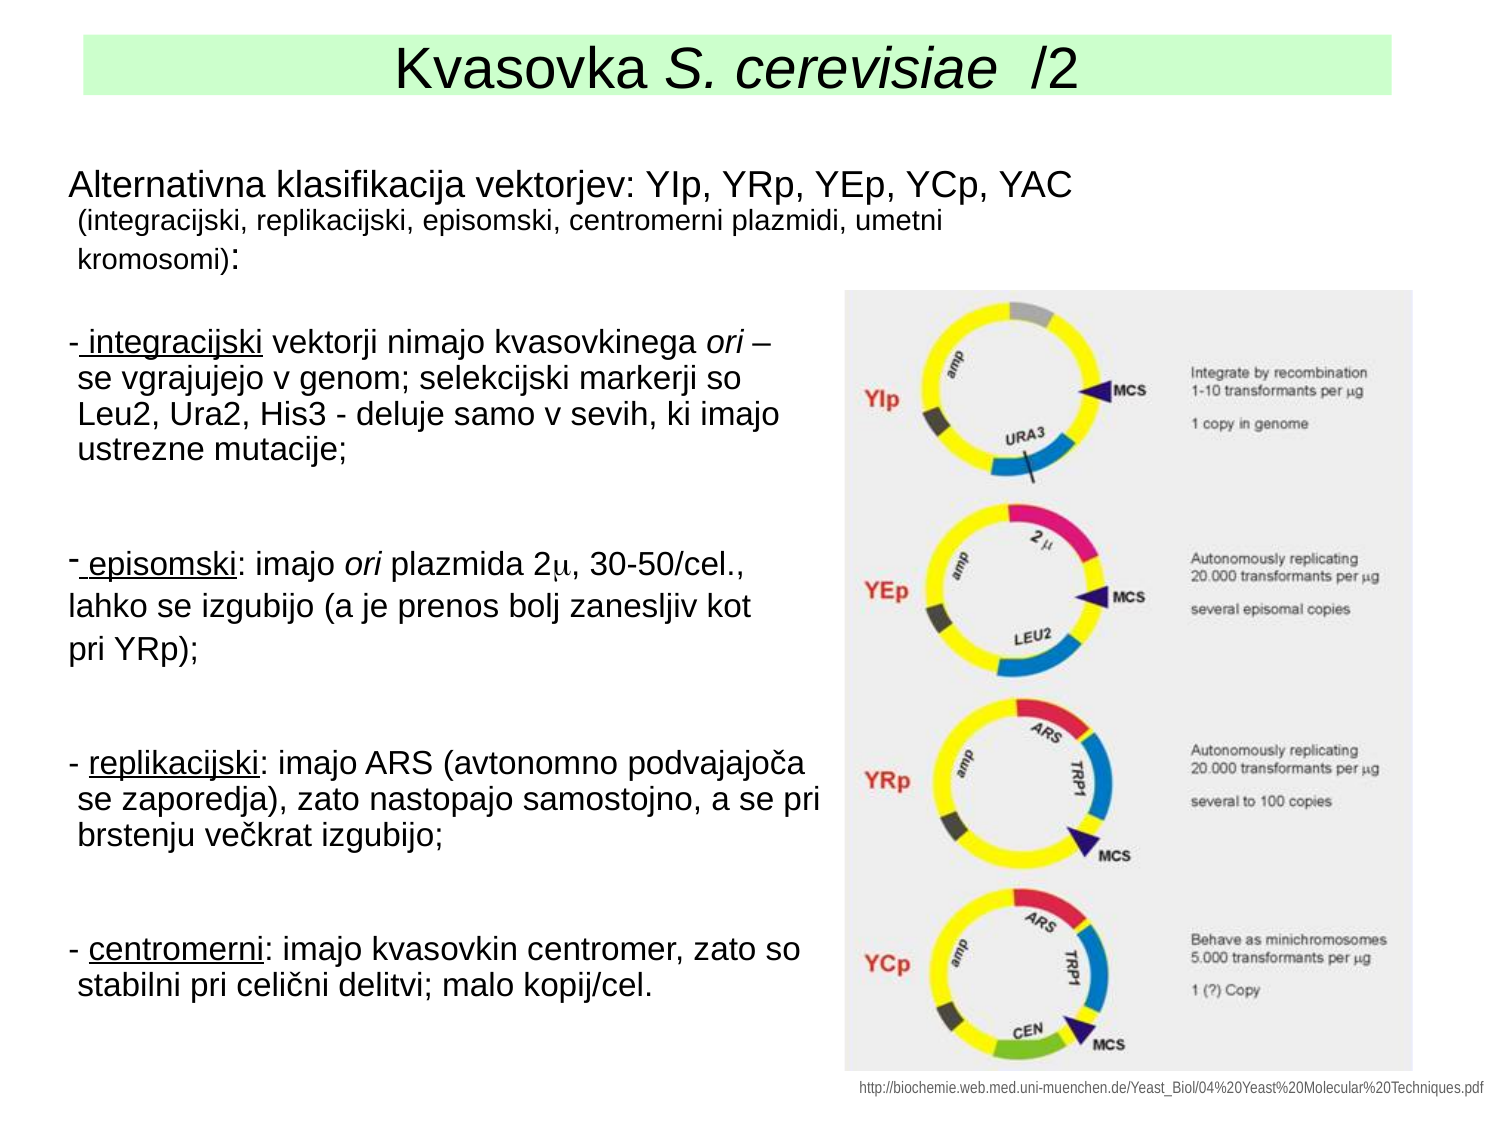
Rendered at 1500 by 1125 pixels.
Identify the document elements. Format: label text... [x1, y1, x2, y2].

title Kvasovka S. cerevisiae /2 [83, 34, 1392, 96]
list Alternativna klasifikacija vektorjev: YIp, YRp, YEp, YCp, YAC (integracijski, replikacijski, episomski, centromerni plazmidi, umetni kromosomi): - integracijski vektorji nimajo kvasovkinega ori – se vgrajujejo v genom; selekcijski markerji so Leu2, Ura2, His3 - deluje samo v sevih, ki imajo ustrezne mutacije; episomski: imajo ori plazmida 2m, 30-50/cel., lahko se izgubijo (a je prenos bolj zanesljiv kot pri YRp); - replikacijski: imajo ARS (avtonomno podvajajoča se zaporedja), zato nastopajo samostojno, a se pri brstenju večkrat izgubijo; - centromerni: imajo kvasovkin centromer, zato so stabilni pri celični delitvi; malo kopij/cel. [53, 129, 1128, 1035]
picture [844, 290, 1413, 1069]
text_box http://biochemie.web.med.uni-muenchen.de/Yeast_Biol/04%20Yeast%20Molecular%20Techniques.pdf [844, 1069, 1500, 1105]
